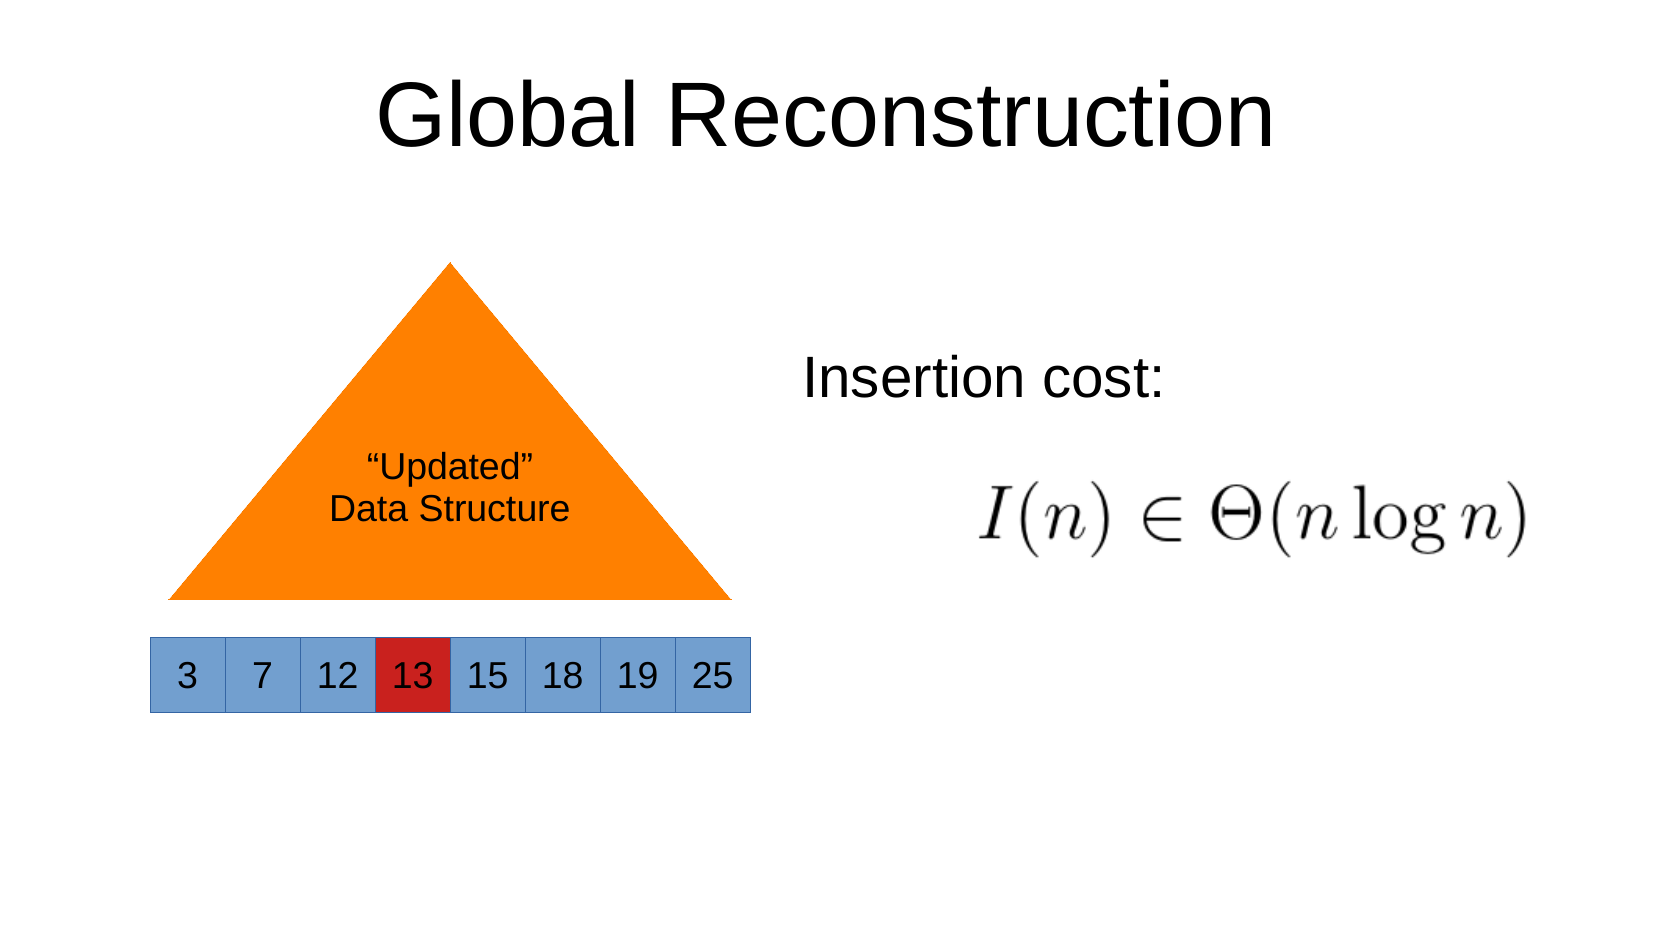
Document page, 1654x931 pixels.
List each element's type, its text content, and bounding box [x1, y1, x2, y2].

text_box 19 [601, 637, 676, 713]
title Global Reconstruction [82, 37, 1571, 193]
text_box Insertion cost: [787, 337, 1201, 418]
text_box 15 [451, 637, 525, 713]
text_box 13 [375, 637, 451, 713]
text_box “Updated” Data Structure [168, 262, 732, 600]
text_box 18 [525, 637, 601, 713]
text_box 7 [225, 637, 301, 713]
text_box 12 [301, 637, 375, 713]
text_box 3 [150, 637, 225, 713]
text_box 25 [676, 637, 751, 713]
picture [956, 458, 1538, 589]
